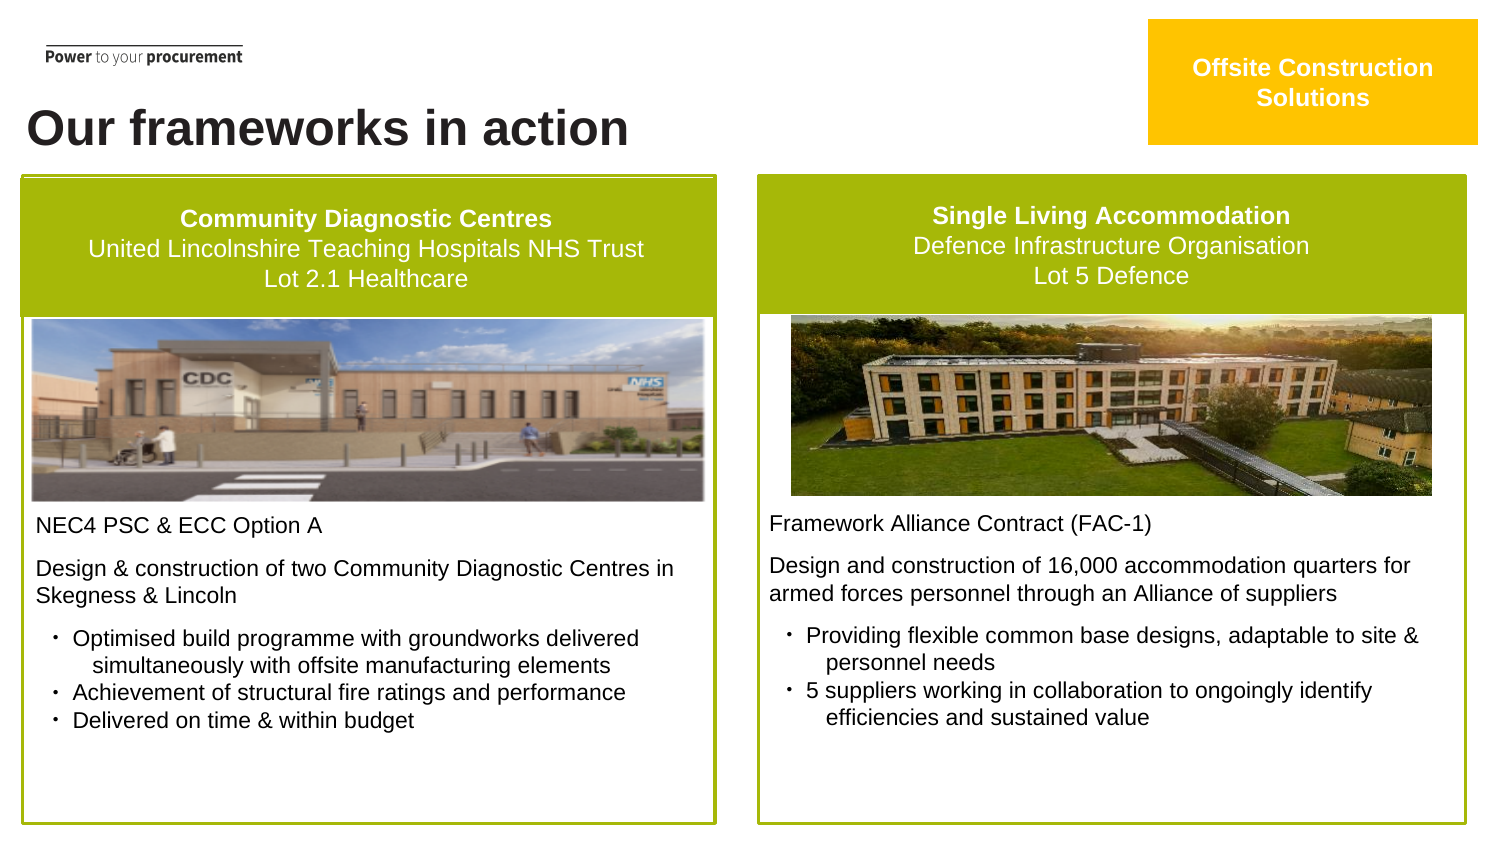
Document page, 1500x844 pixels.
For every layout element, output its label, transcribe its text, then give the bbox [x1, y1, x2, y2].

picture [30, 319, 707, 502]
picture [791, 315, 1432, 496]
text_box Framework Alliance Contract (FAC-1) Design and construction of 16,000 accommodation quarters for armed forces personnel through an Alliance of suppliers Providing flexible common base designs, adaptable to site & personnel needs 5 suppliers working in collaboration to ongoingly identify efficiencies and sustained value [754, 501, 1462, 805]
text_box Community Diagnostic Centres United Lincolnshire Teaching Hospitals NHS Trust Lot 2.1 Healthcare [20, 178, 713, 317]
text_box Single Living Accommodation Defence Infrastructure Organisation Lot 5 Defence [758, 175, 1466, 314]
text_box Our frameworks in action [24, 94, 1304, 199]
text_box Offsite Construction Solutions [1148, 19, 1478, 145]
text_box NEC4 PSC & ECC Option A Design & construction of two Community Diagnostic Centres in Skegness & Lincoln Optimised build programme with groundworks delivered simultaneously with offsite manufacturing elements Achievement of structural fire ratings and performance Delivered on time & within budget [21, 503, 714, 820]
